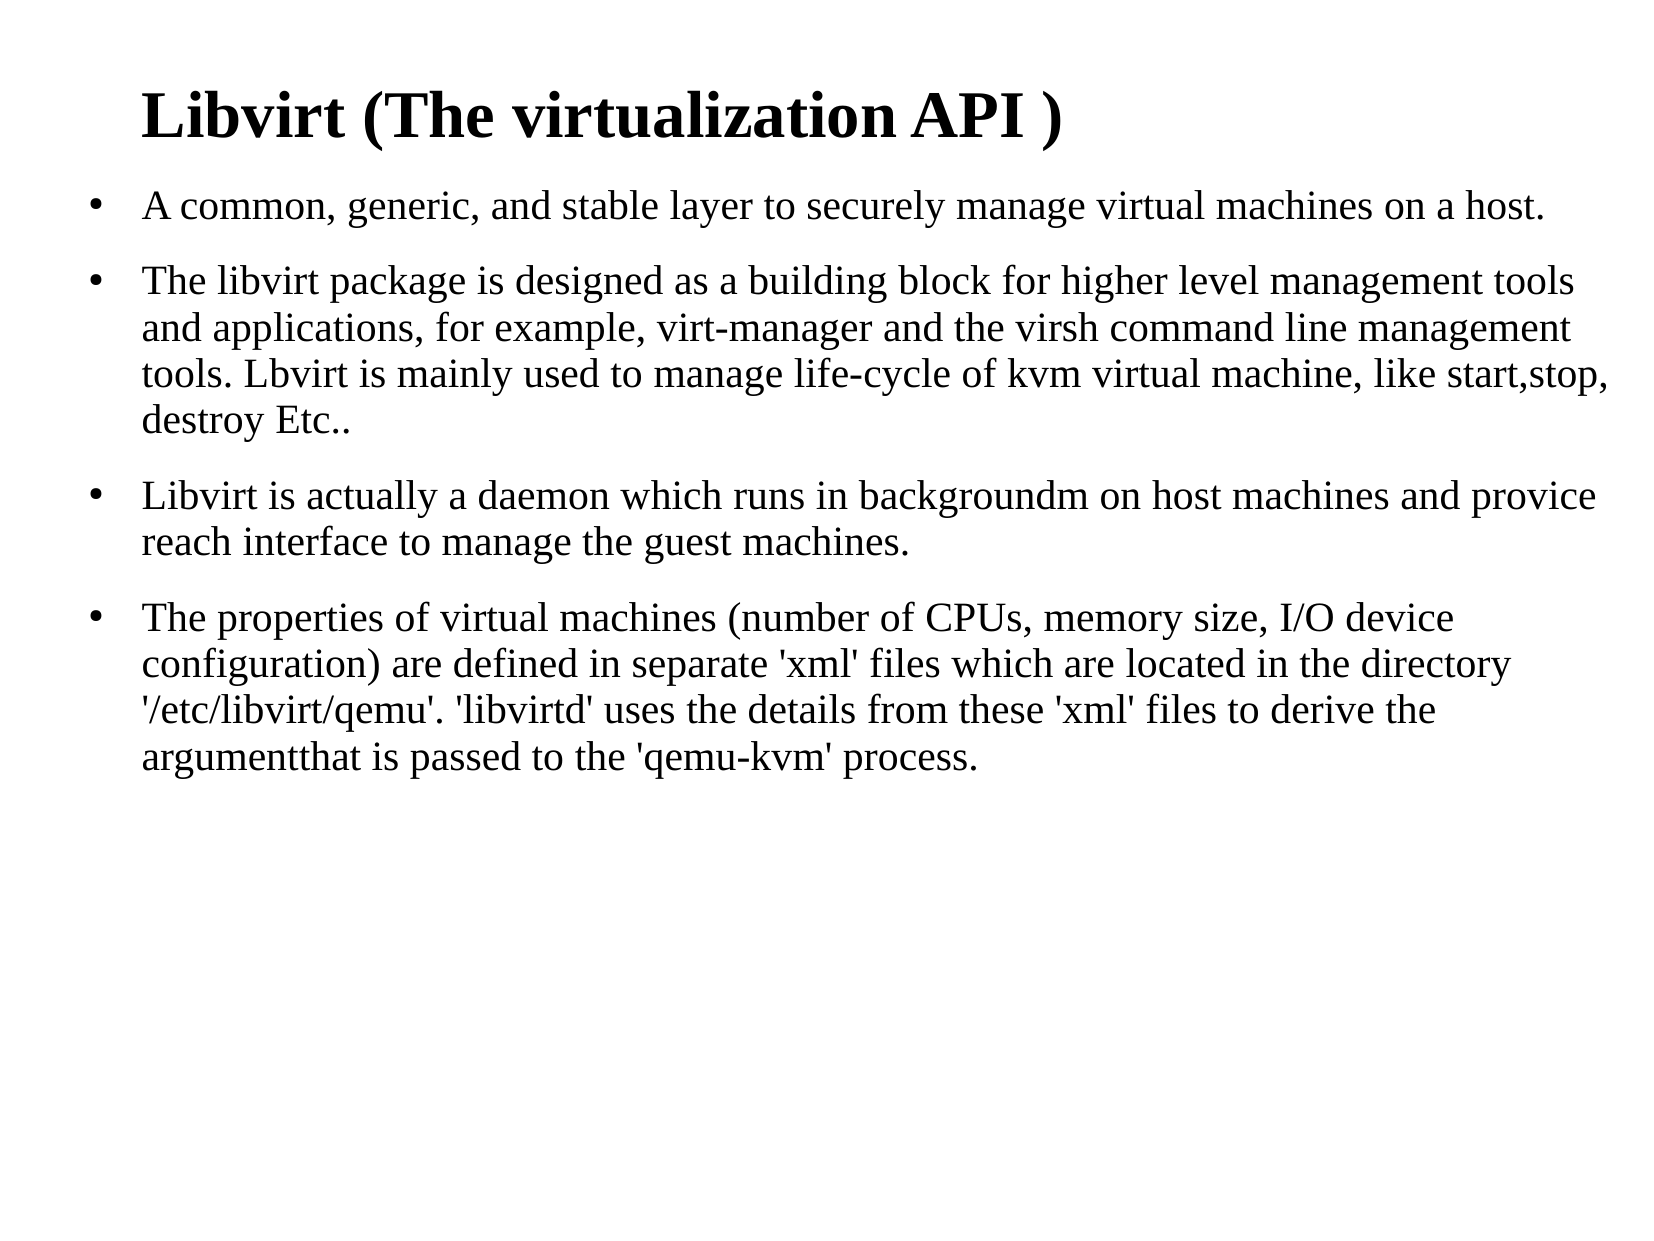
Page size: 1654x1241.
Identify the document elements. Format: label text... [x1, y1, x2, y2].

list Libvirt (The virtualization API ) A common, generic, and stable layer to securely manage virtual machines on a host. The libvirt package is designed as a building block for higher level management tools and applications, for example, virt-manager and the virsh command line management tools. Lbvirt is mainly used to manage life-cycle of kvm virtual machine, like start,stop, destroy Etc.. Libvirt is actually a daemon which runs in backgroundm on host machines and provice reach interface to manage the guest machines. The properties of virtual machines (number of CPUs, memory size, I/O device configuration) are defined in separate 'xml' files which are located in the directory '/etc/libvirt/qemu'. 'libvirtd' uses the details from these 'xml' files to derive the argumentthat is passed to the 'qemu-kvm' process. [70, 78, 1625, 1211]
